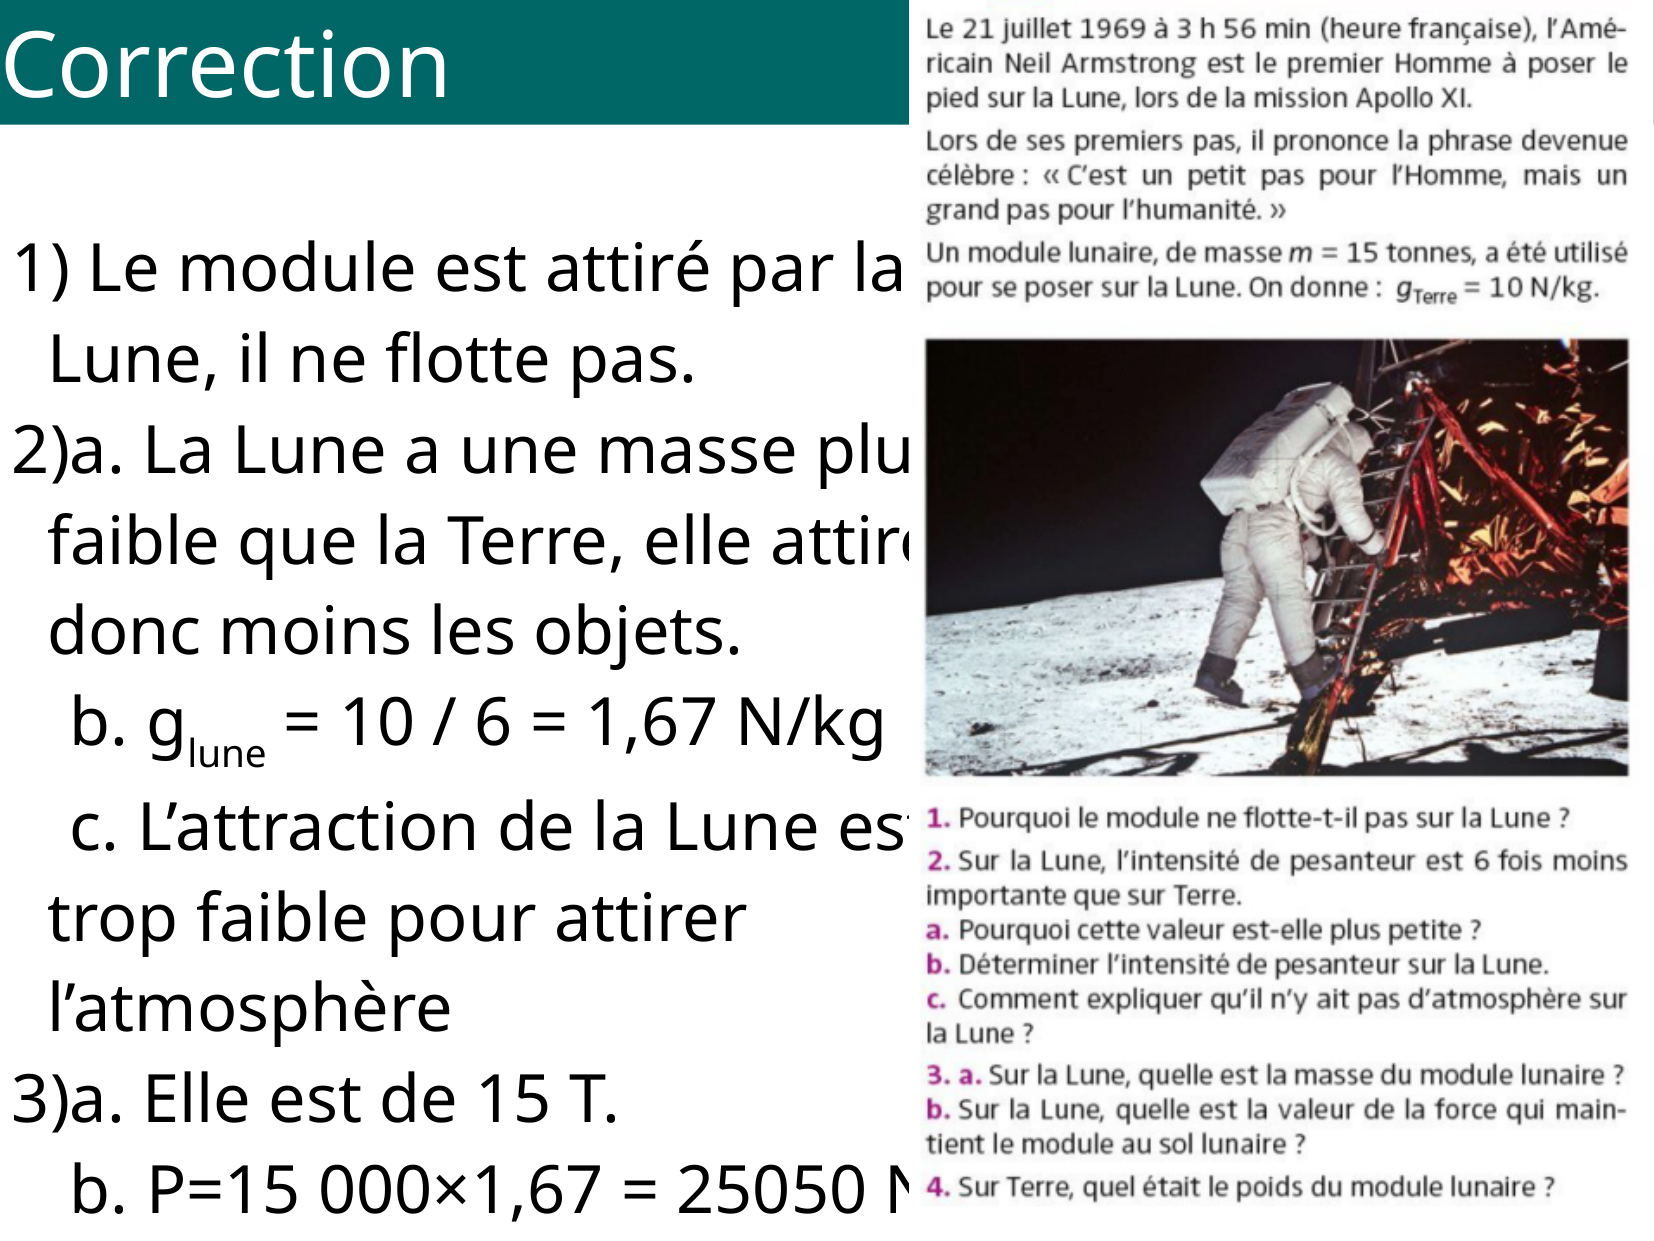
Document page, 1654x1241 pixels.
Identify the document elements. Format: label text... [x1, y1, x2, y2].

picture [909, 0, 1654, 1217]
title Correction [0, 4, 909, 120]
subtitle Le module est attiré par la Lune, il ne flotte pas. a. La Lune a une masse plus faible que la Terre, elle attire donc moins les objets. b. glune = 10 / 6 = 1,67 N/kg c. L’attraction de la Lune est trop faible pour attirer l’atmosphère a. Elle est de 15 T. b. P=15 000×1,67 = 25050 N. P = 15 000 × 10 = 150 000 N. [11, 129, 1642, 1236]
